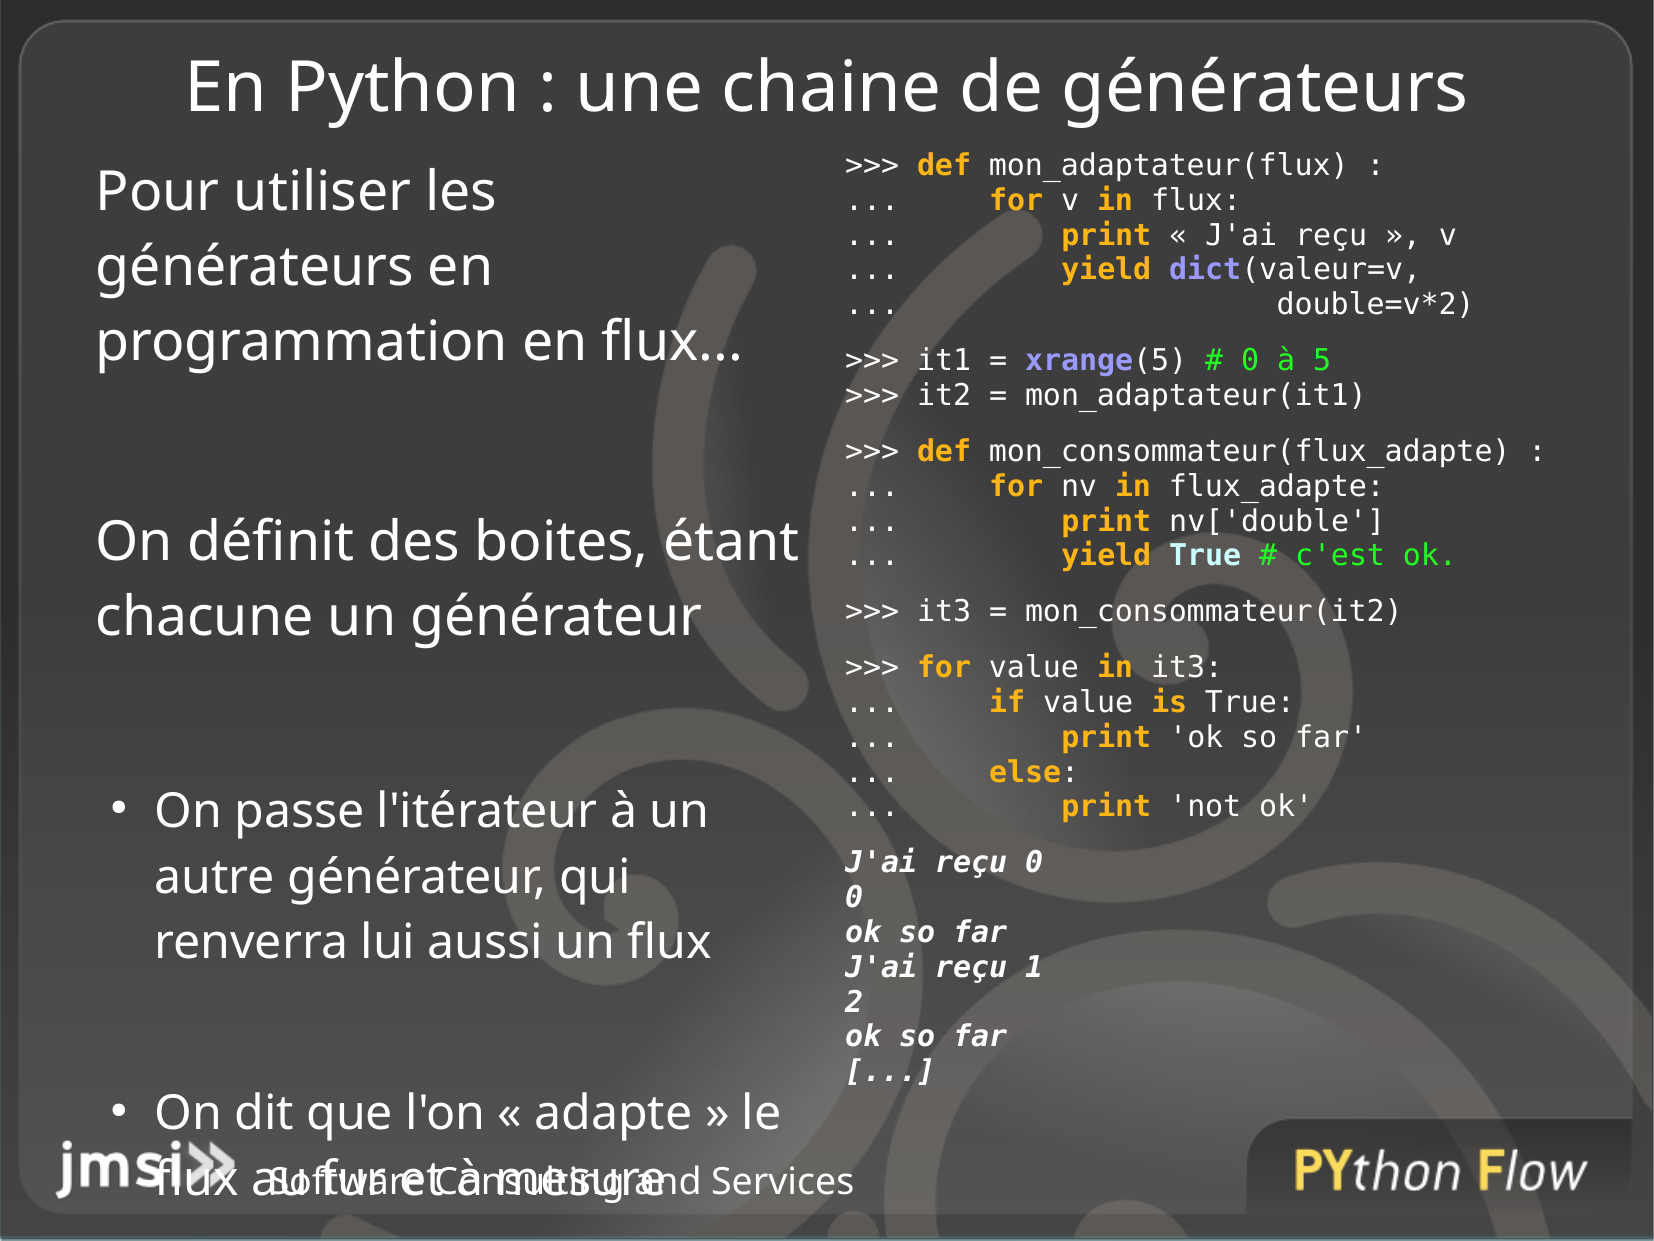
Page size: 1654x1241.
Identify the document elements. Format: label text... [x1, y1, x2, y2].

list >>> def mon_adaptateur(flux) : ... for v in flux: ... print « J'ai reçu », v ... yield dict(valeur=v, ... double=v*2) >>> it1 = xrange(5) # 0 à 5 >>> it2 = mon_adaptateur(it1) >>> def mon_consommateur(flux_adapte) : ... for nv in flux_adapte: ... print nv['double'] ... yield True # c'est ok. >>> it3 = mon_consommateur(it2) >>> for value in it3: ... if value is True: ... print 'ok so far' ... else: ... print 'not ok' J'ai reçu 0 0 ok so far J'ai reçu 1 2 ok so far [...] [845, 147, 1572, 1109]
picture [0, 0, 1654, 1241]
list Pour utiliser les générateurs en programmation en flux... On définit des boites, étant chacune un générateur On passe l'itérateur à un autre générateur, qui renverra lui aussi un flux On dit que l'on « adapte » le flux au fur et à mesure [36, 151, 817, 1211]
title En Python : une chaine de générateurs [82, 44, 1571, 124]
